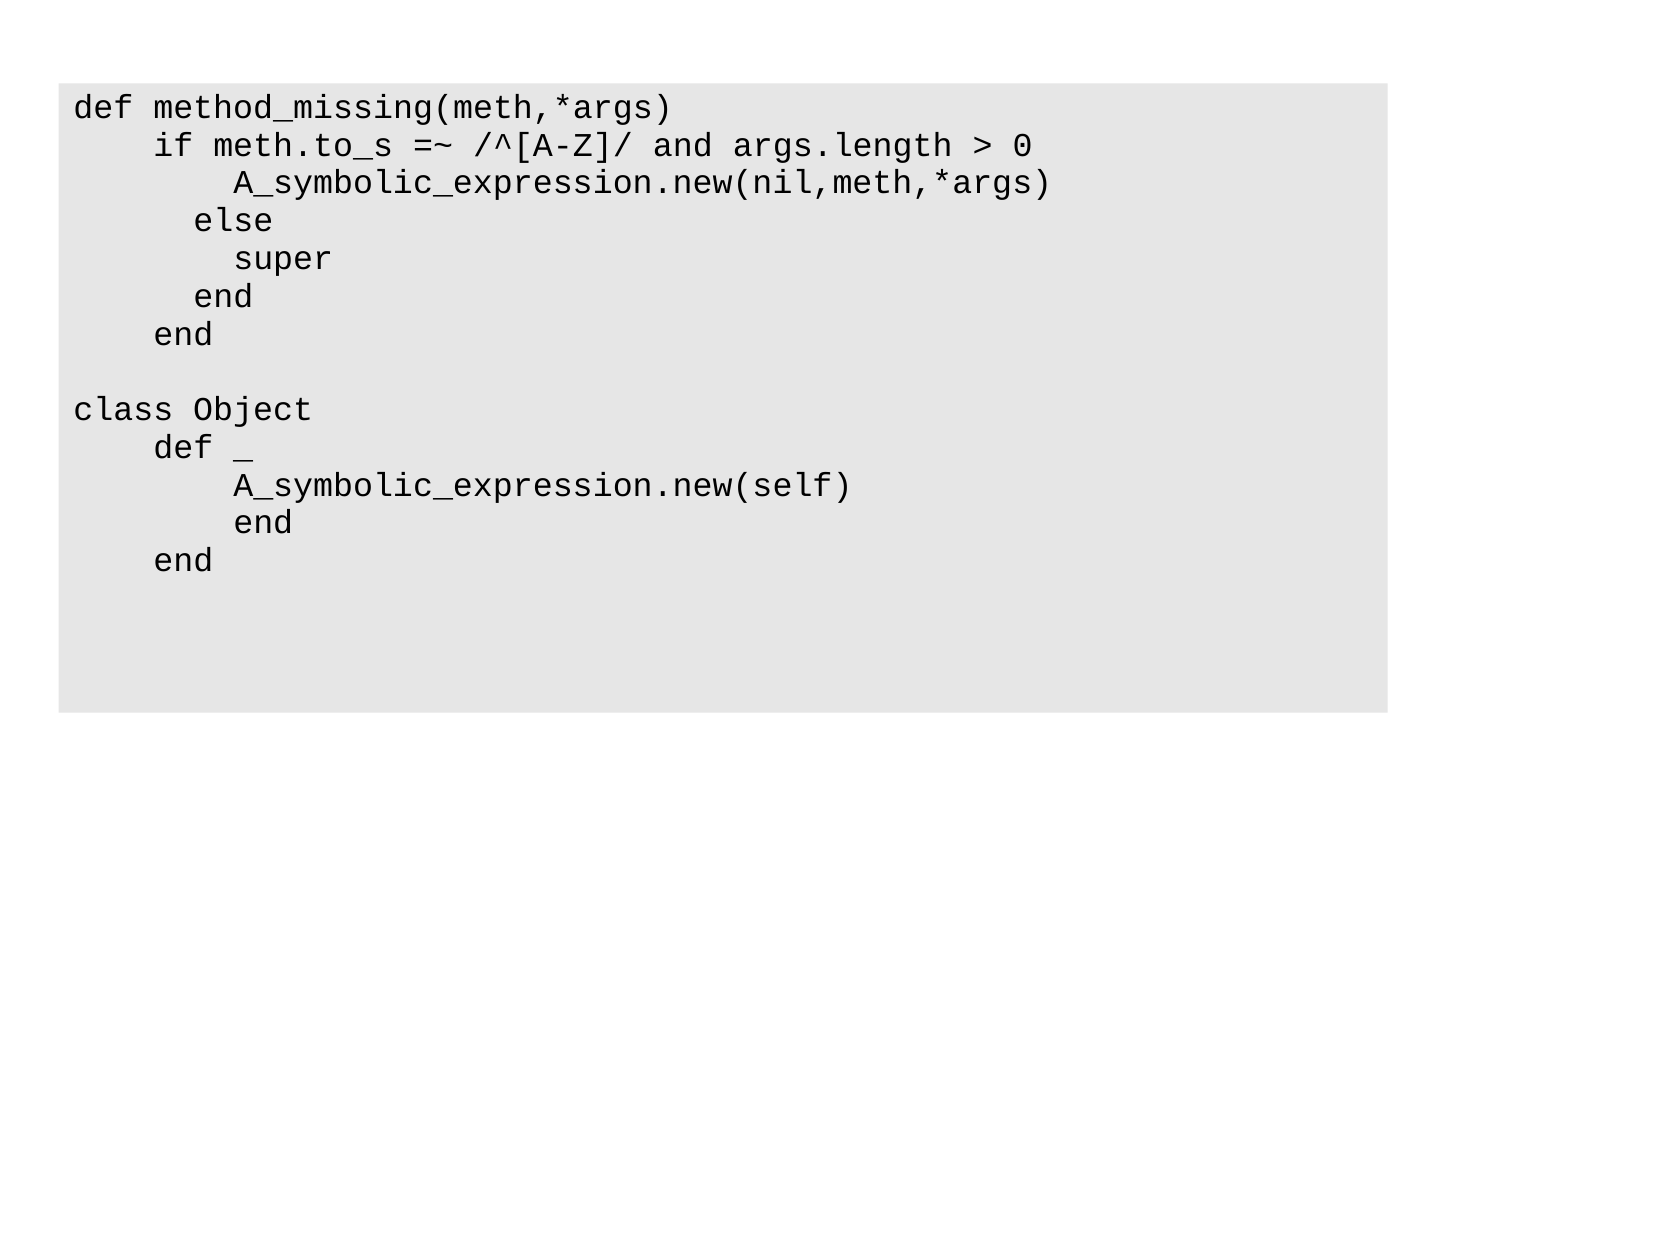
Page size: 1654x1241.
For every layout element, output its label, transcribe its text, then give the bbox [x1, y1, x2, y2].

text_box def method_missing(meth,*args) if meth.to_s =~ /^[A-Z]/ and args.length > 0 A_symbolic_expression.new(nil,meth,*args) else super end end class Object def _ A_symbolic_expression.new(self) end end [58, 83, 1388, 713]
